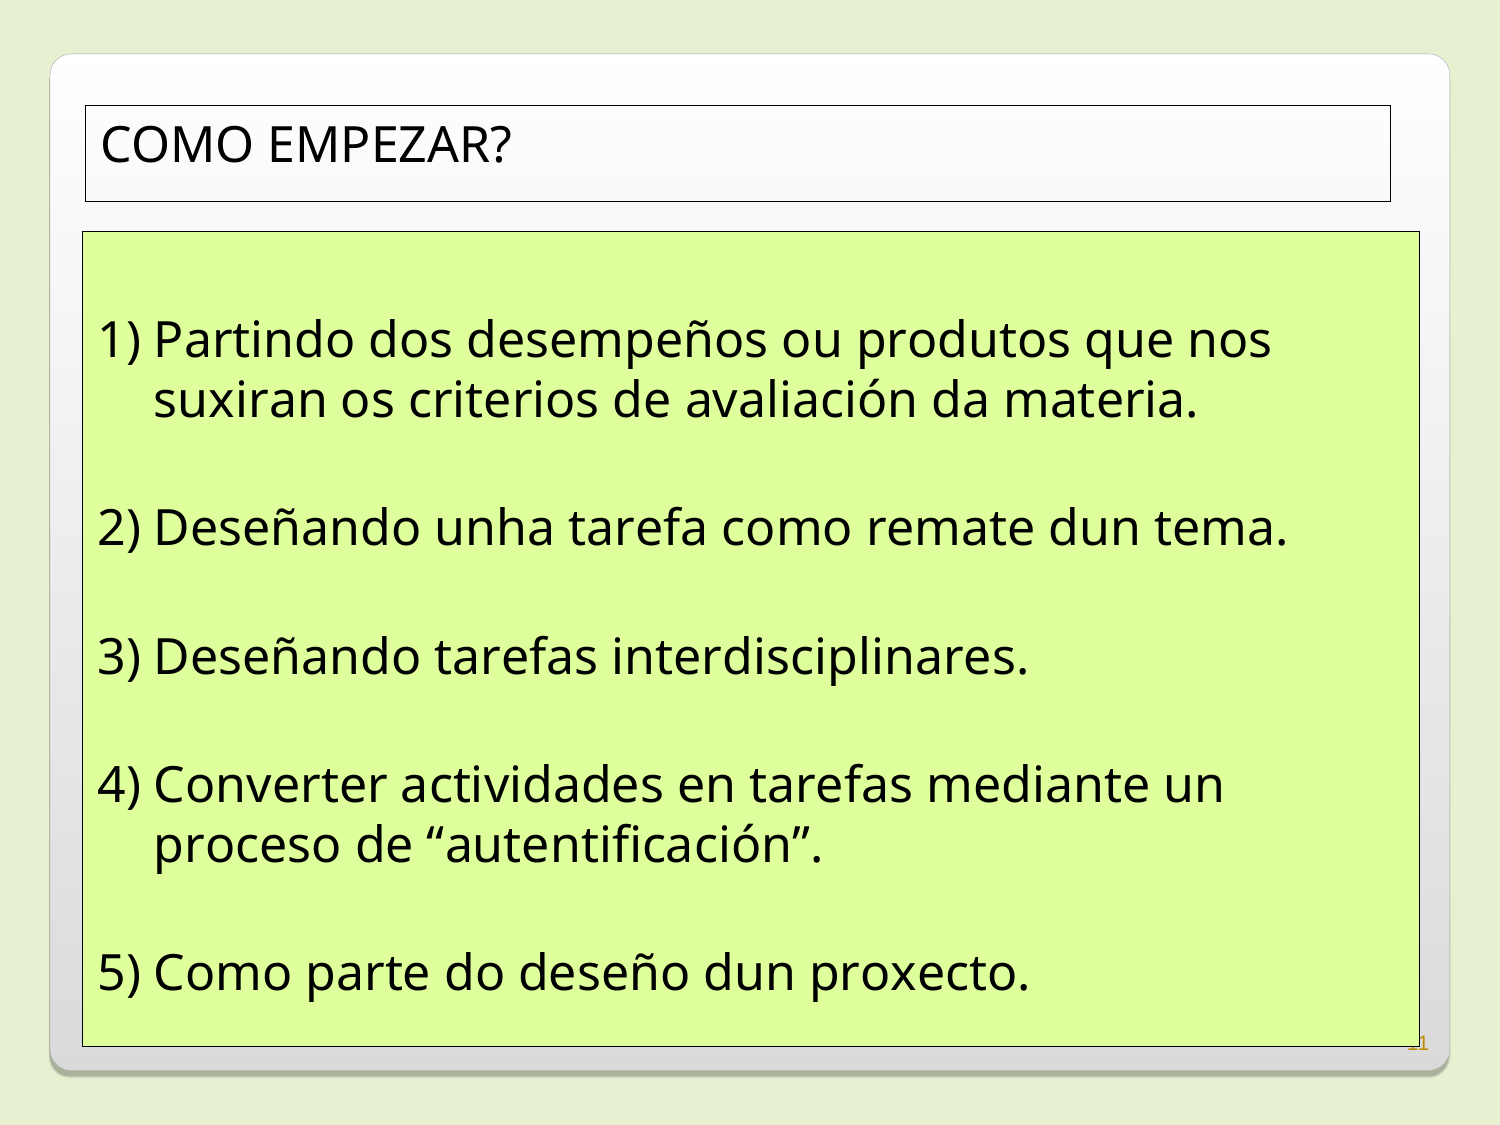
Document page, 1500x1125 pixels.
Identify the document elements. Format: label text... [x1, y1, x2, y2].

table_header Partindo dos desempeños ou produtos que nos suxiran os criterios de avaliación da materia. Deseñando unha tarefa como remate dun tema. Deseñando tarefas interdisciplinares. Converter actividades en tarefas mediante un proceso de “autentificación”. Como parte do deseño dun proxecto. [83, 232, 1419, 1046]
table_header COMO EMPEZAR? [86, 106, 1390, 201]
text_box <número> [1369, 1002, 1445, 1063]
